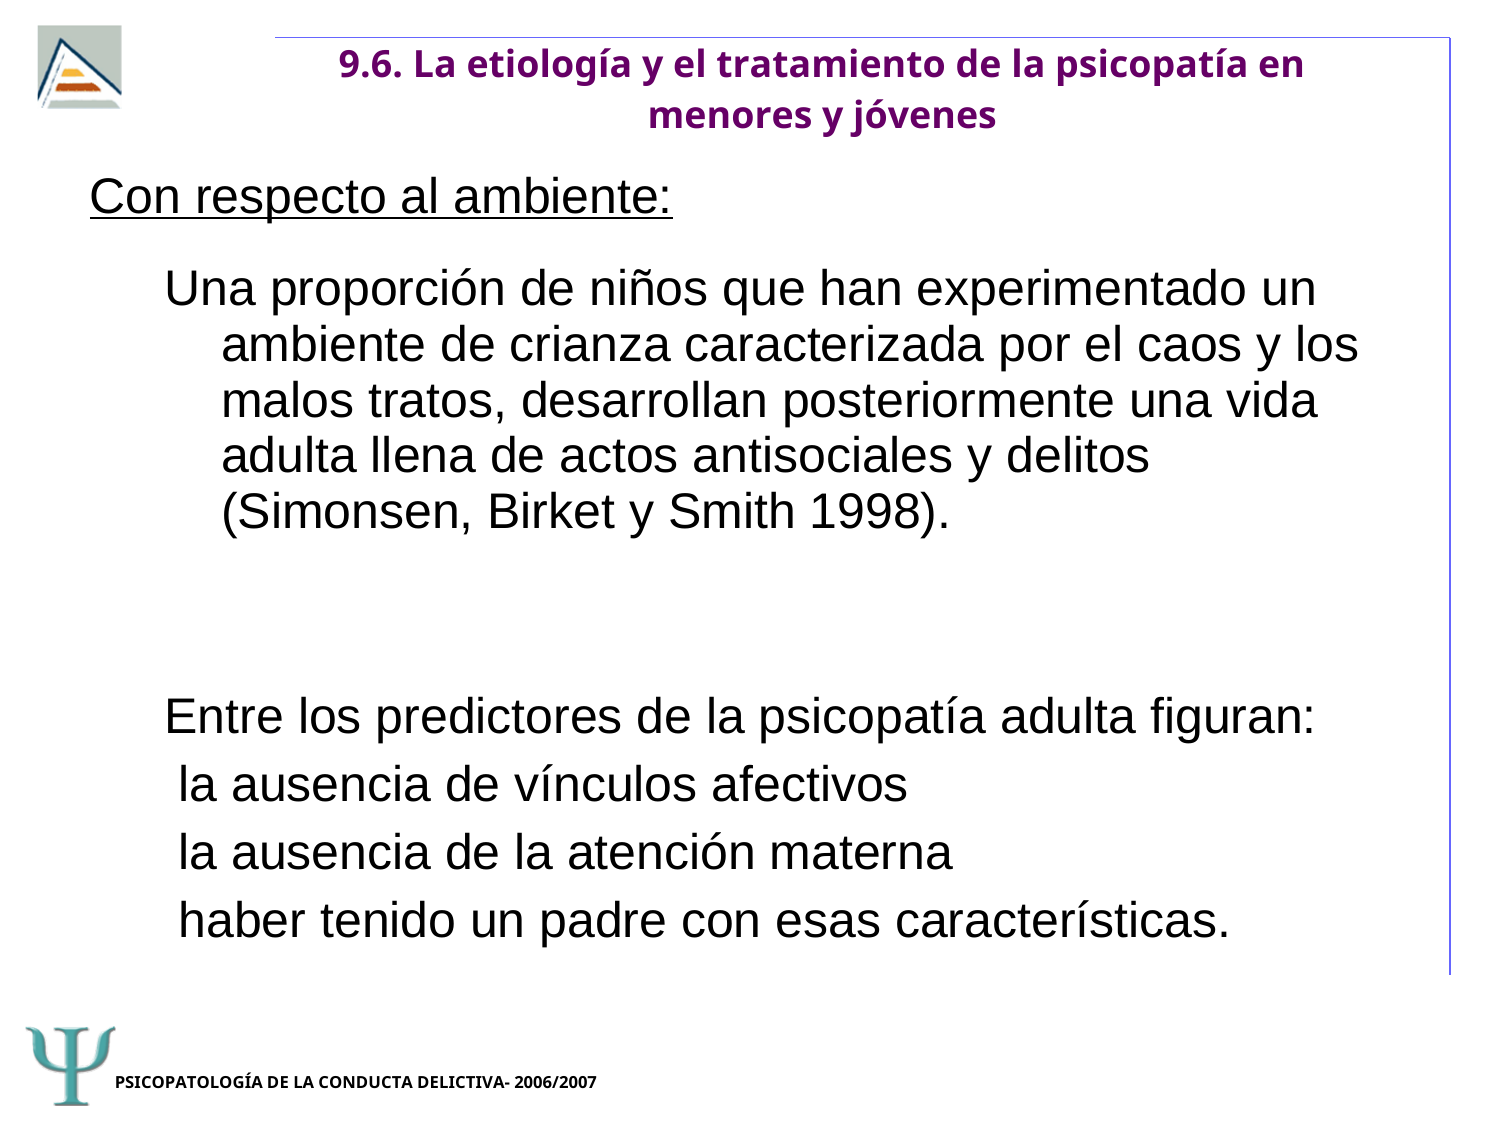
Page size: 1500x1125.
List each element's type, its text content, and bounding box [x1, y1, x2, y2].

title 9.6. La etiología y el tratamiento de la psicopatía en menores y jóvenes [253, 24, 1392, 154]
picture [37, 24, 122, 109]
list Con respecto al ambiente: Una proporción de niños que han experimentado un ambiente de crianza caracterizada por el caos y los malos tratos, desarrollan posteriormente una vida adulta llena de actos antisociales y delitos (Simonsen, Birket y Smith 1998). Entre los predictores de la psicopatía adulta figuran: la ausencia de vínculos afectivos la ausencia de la atención materna haber tenido un padre con esas características. [75, 160, 1426, 1125]
picture [24, 1024, 75, 1106]
